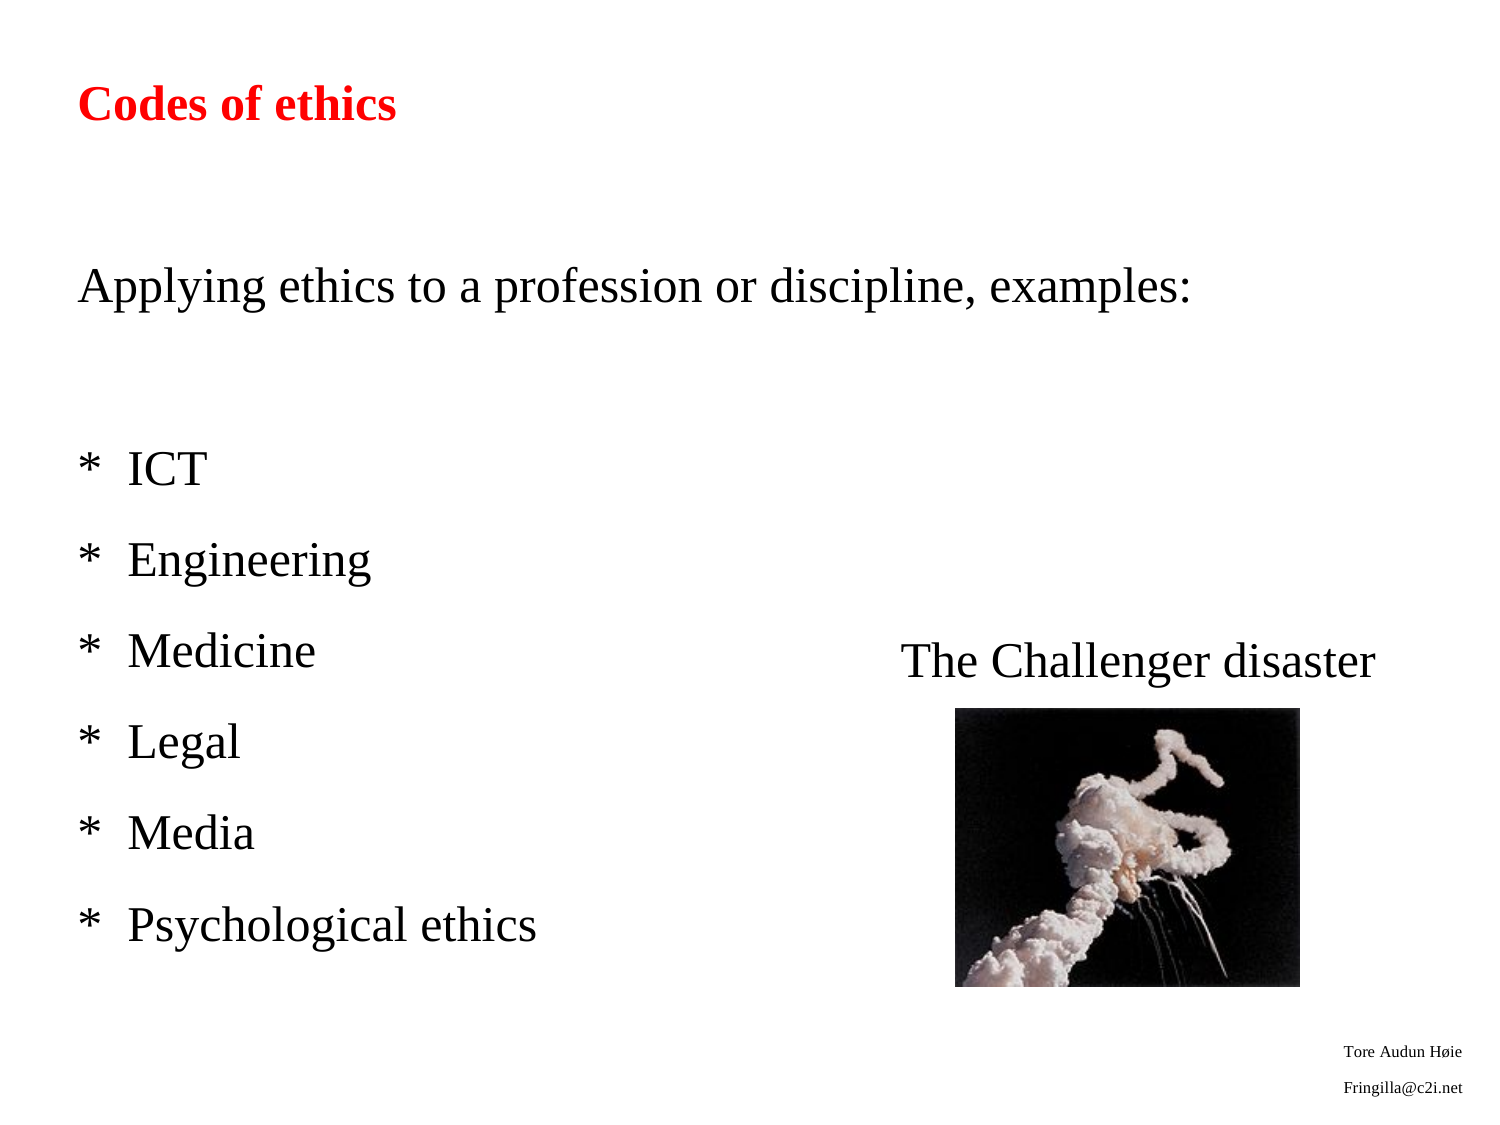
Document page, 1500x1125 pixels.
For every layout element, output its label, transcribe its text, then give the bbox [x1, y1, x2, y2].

text_box The Challenger disaster [885, 620, 1418, 695]
picture [955, 708, 1300, 987]
text_box Tore Audun Høie Fringilla@c2i.net [1328, 1033, 1500, 1105]
text_box Codes of ethics Applying ethics to a profession or discipline, examples: * ICT * Engineering * Medicine * Legal * Media * Psychological ethics [62, 62, 1500, 1051]
